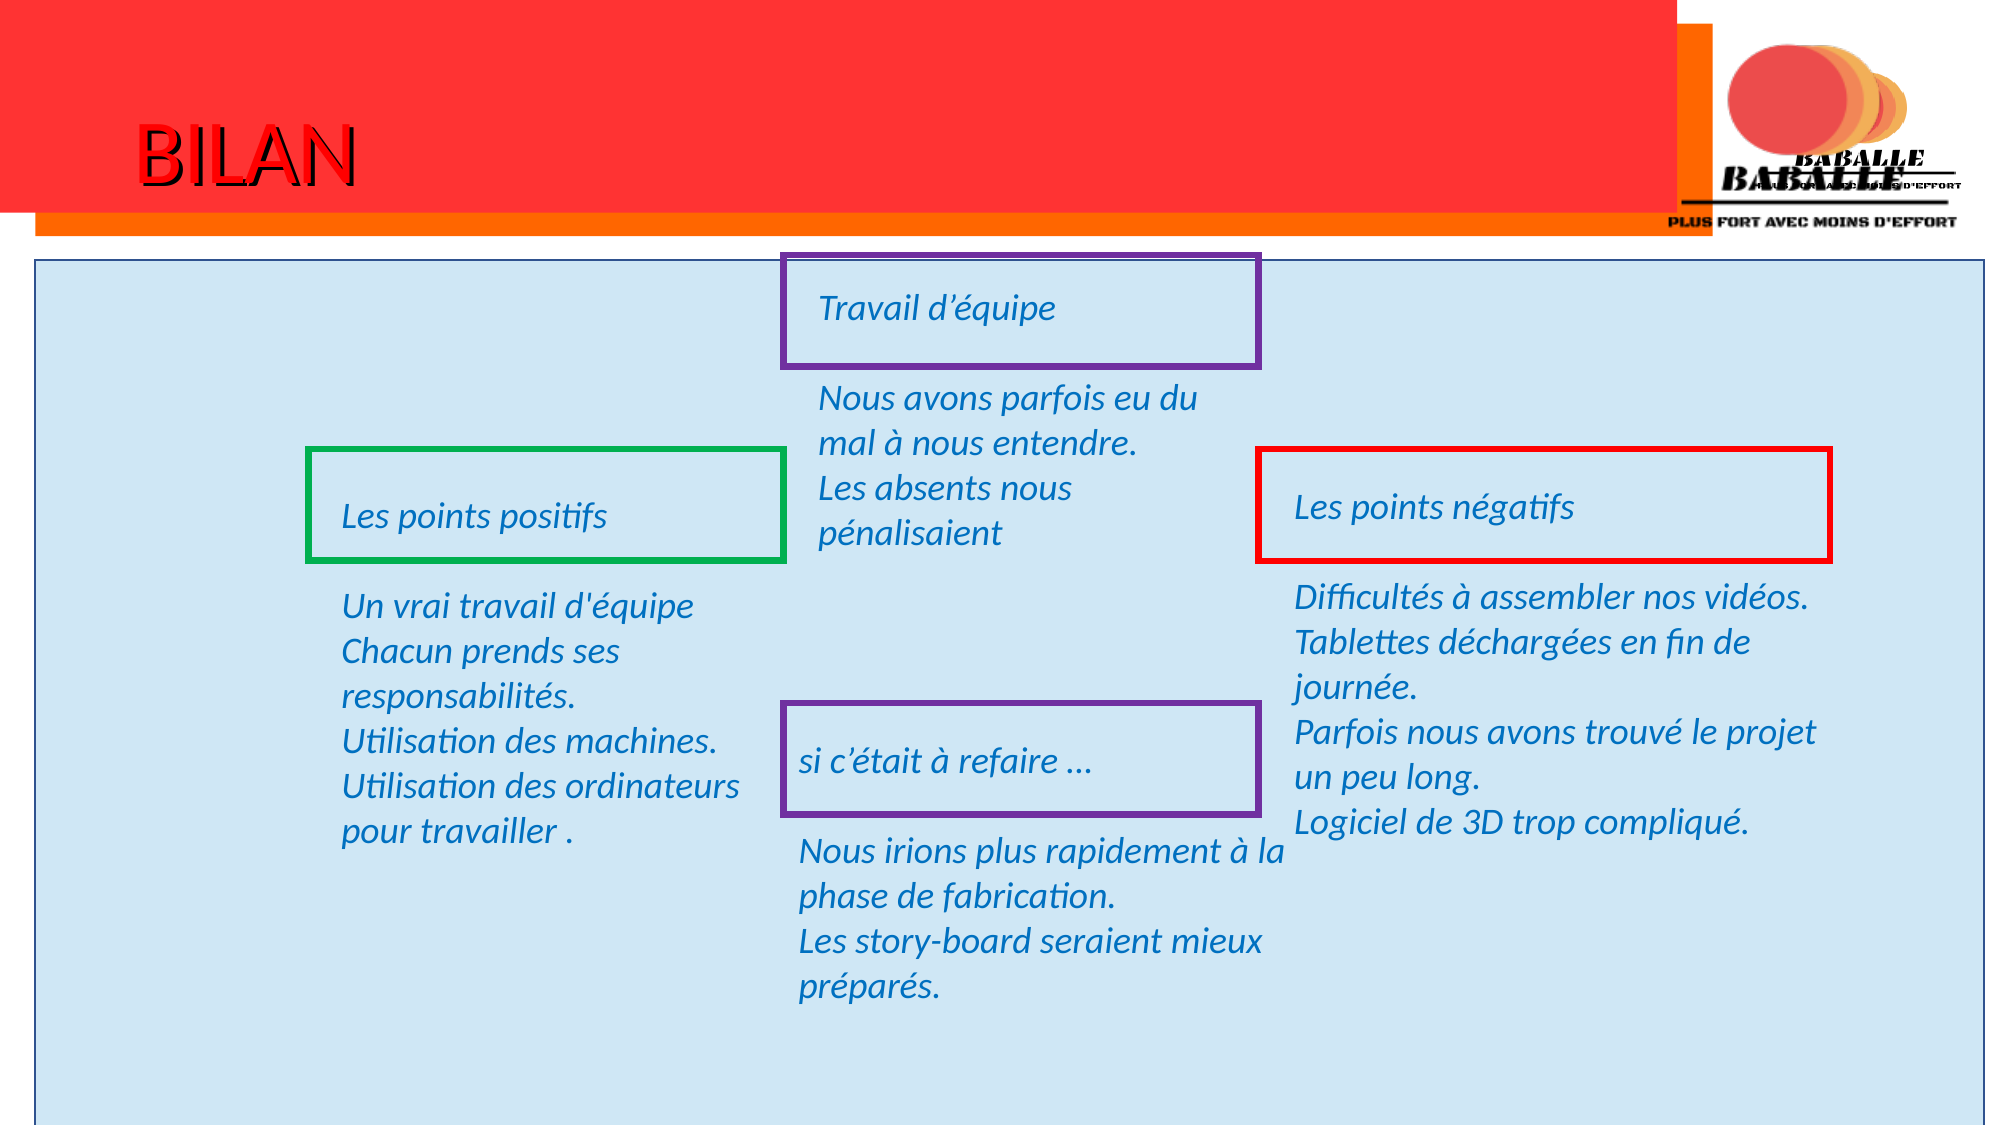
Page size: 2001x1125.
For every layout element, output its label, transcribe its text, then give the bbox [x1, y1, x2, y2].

text_box si c’était à refaire … Nous irions plus rapidement à la phase de fabrication. Les story-board seraient mieux préparés. [784, 728, 1314, 1013]
text_box Les points négatifs Difficultés à assembler nos vidéos. Tablettes déchargées en fin de journée. Parfois nous avons trouvé le projet un peu long. Logiciel de 3D trop compliqué. [1279, 475, 1866, 850]
text_box Travail d’équipe Nous avons parfois eu du mal à nous entendre. Les absents nous pénalisaient [803, 275, 1276, 606]
text_box BILAN [118, 83, 1653, 211]
picture [1653, 0, 1973, 284]
text_box Les points positifs Un vrai travail d'équipe Chacun prends ses responsabilités. Utilisation des machines. Utilisation des ordinateurs pour travailler . [326, 483, 756, 859]
